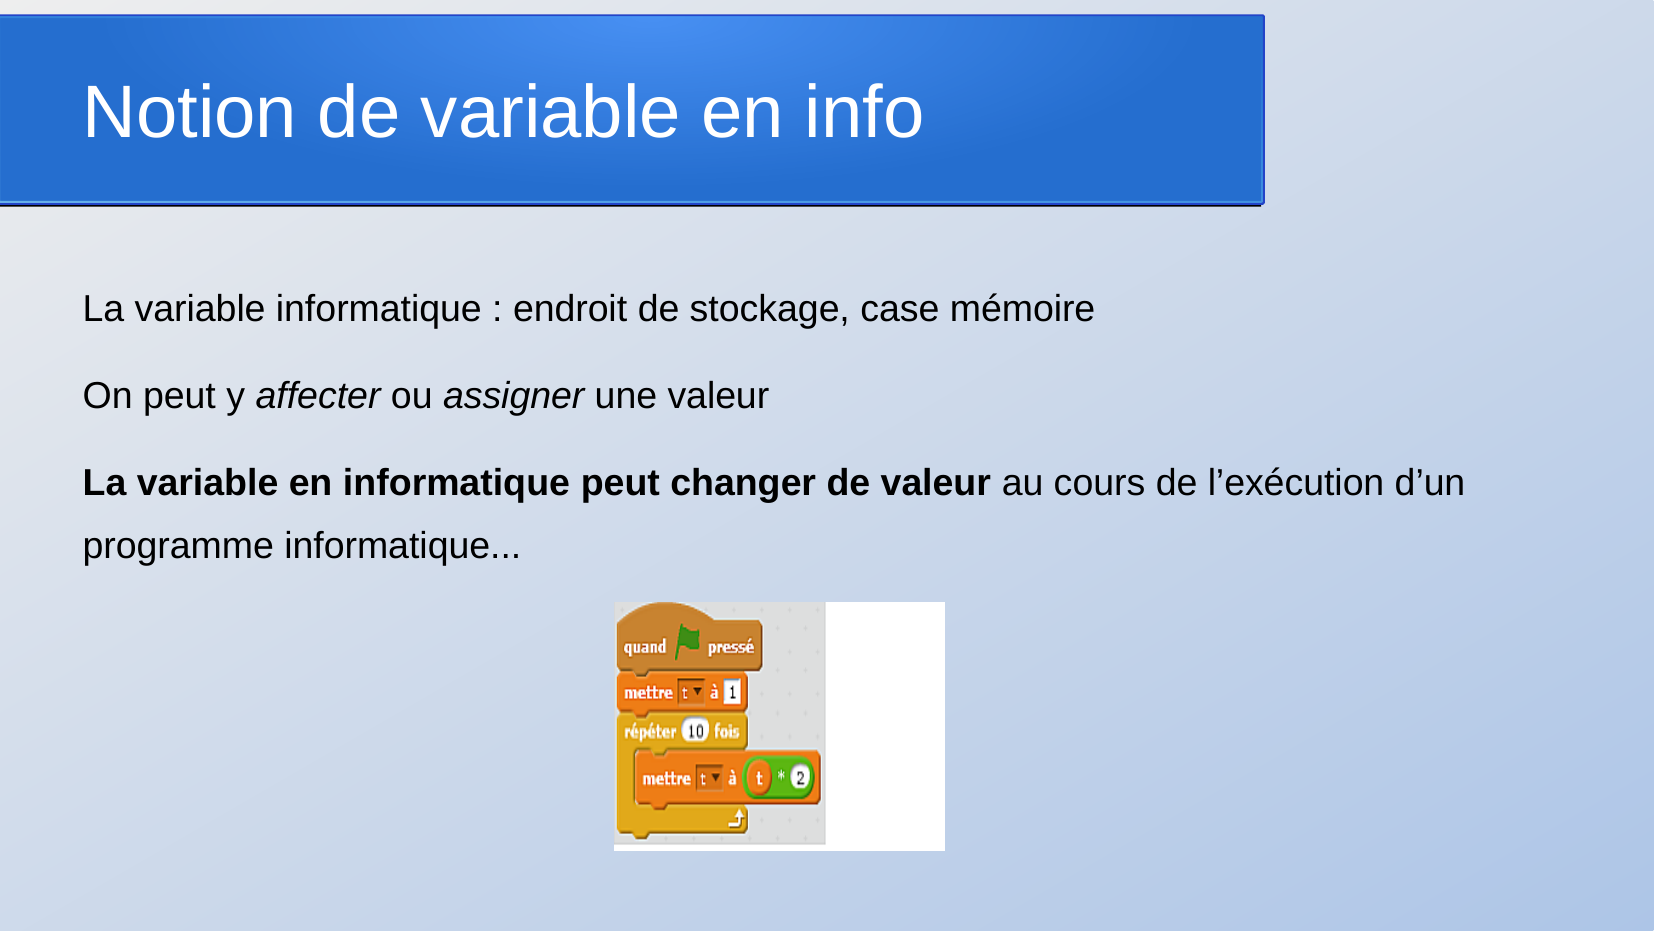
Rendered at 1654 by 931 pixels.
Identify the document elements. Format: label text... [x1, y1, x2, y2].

title Notion de variable en info [82, 35, 1235, 189]
list La variable informatique : endroit de stockage, case mémoire On peut y affecter ou assigner une valeur La variable en informatique peut changer de valeur au cours de l’exécution d’un programme informatique... [82, 287, 1619, 827]
picture [614, 602, 945, 851]
